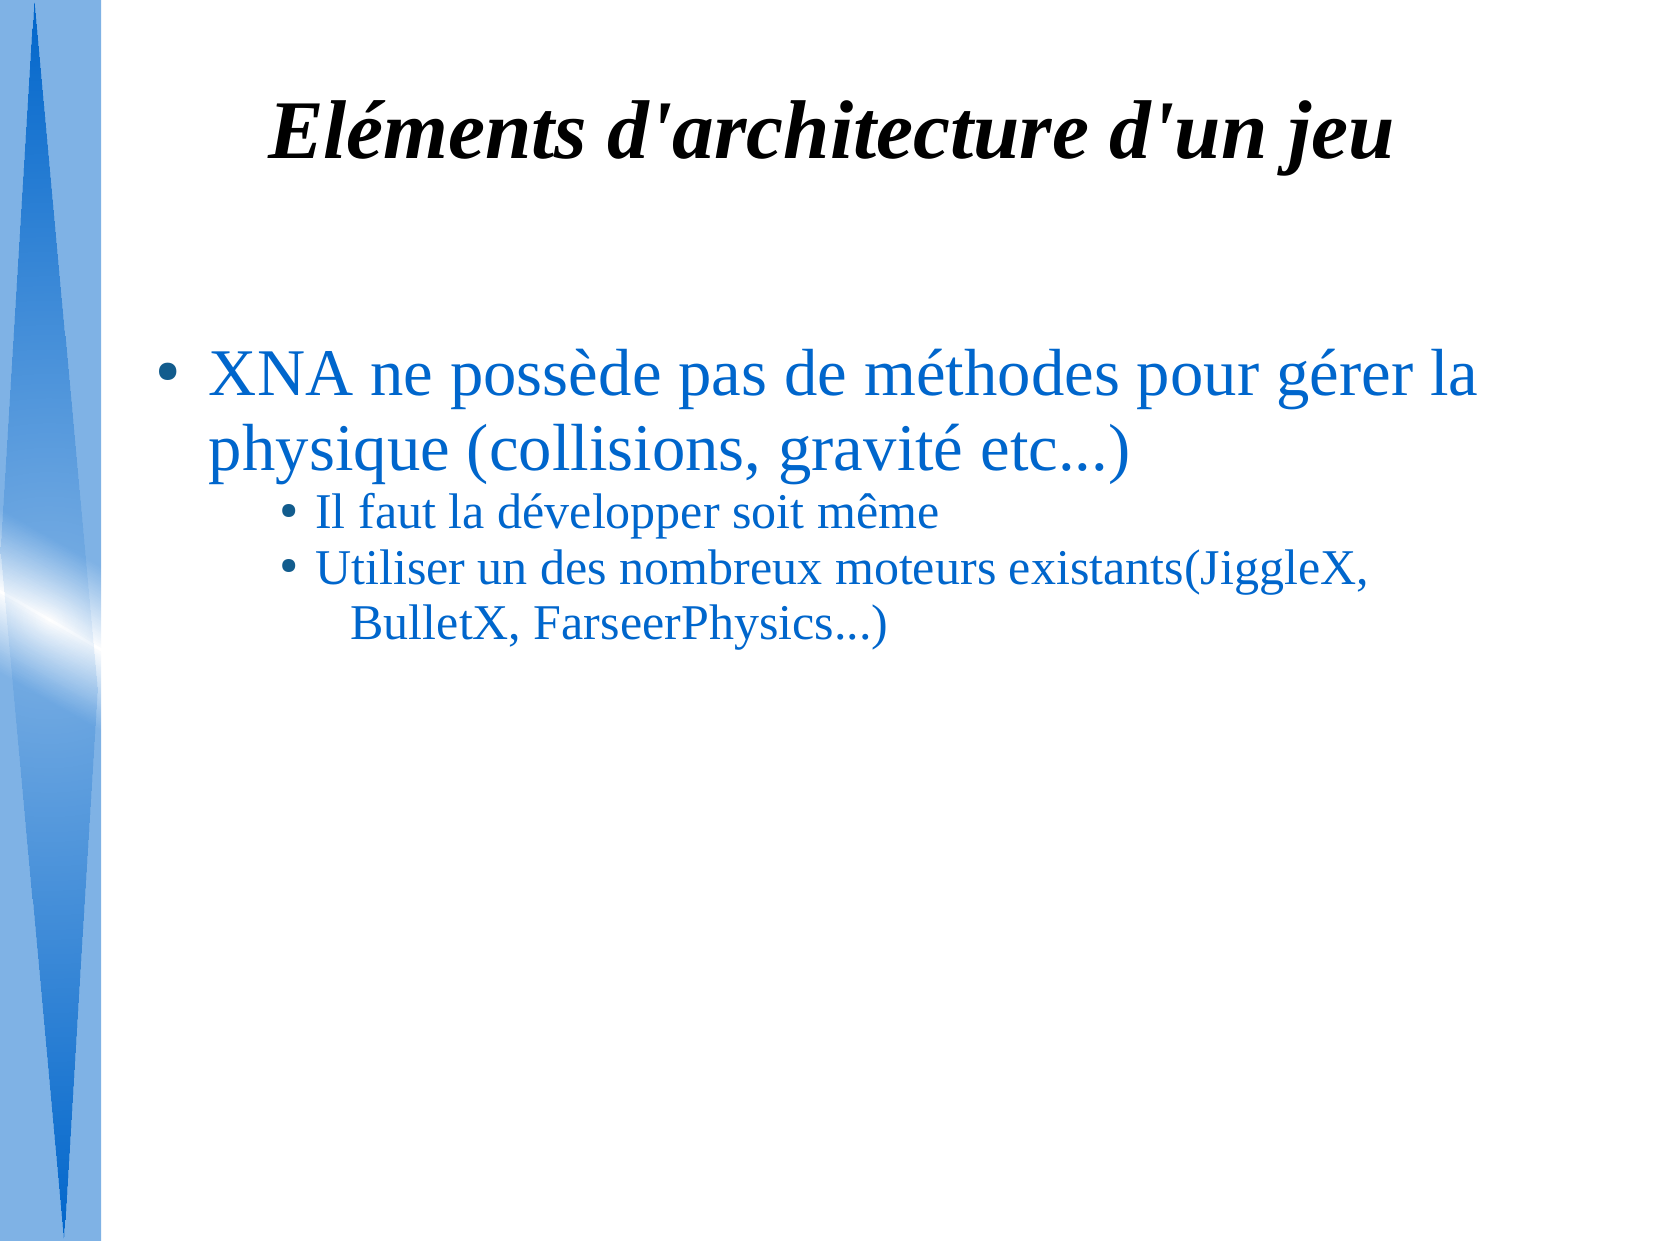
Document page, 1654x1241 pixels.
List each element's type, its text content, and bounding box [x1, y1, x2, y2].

title Eléments d'architecture d'un jeu [138, 84, 1527, 177]
list XNA ne possède pas de méthodes pour gérer la physique (collisions, gravité etc...) Il faut la développer soit même Utiliser un des nombreux moteurs existants(JiggleX, BulletX, FarseerPhysics...) [138, 336, 1527, 1141]
